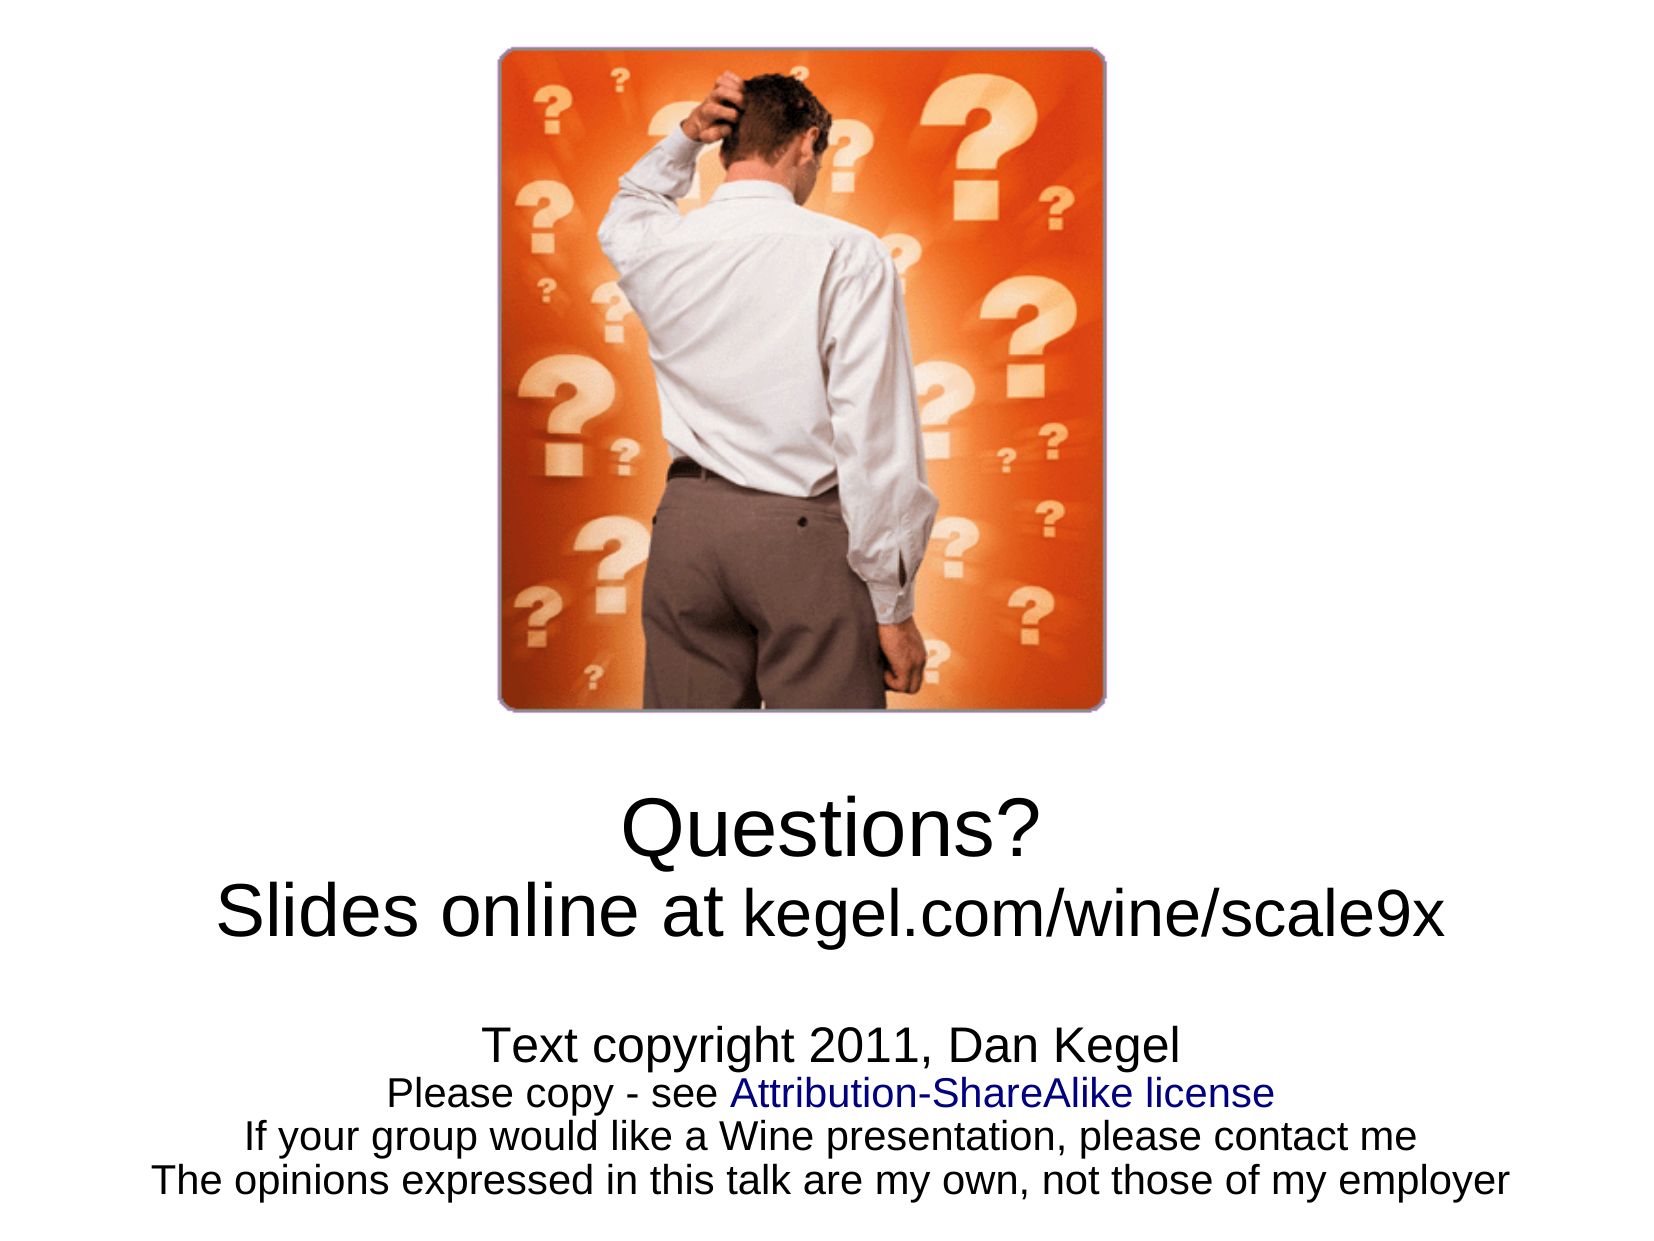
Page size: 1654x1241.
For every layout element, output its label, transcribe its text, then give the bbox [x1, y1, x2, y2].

picture [487, 37, 1126, 727]
title Questions? Slides online at kegel.com/wine/scale9x Text copyright 2011, Dan Kegel Please copy - see Attribution-ShareAlike license If your group would like a Wine presentation, please contact me The opinions expressed in this talk are my own, not those of my employer [86, 750, 1576, 1241]
